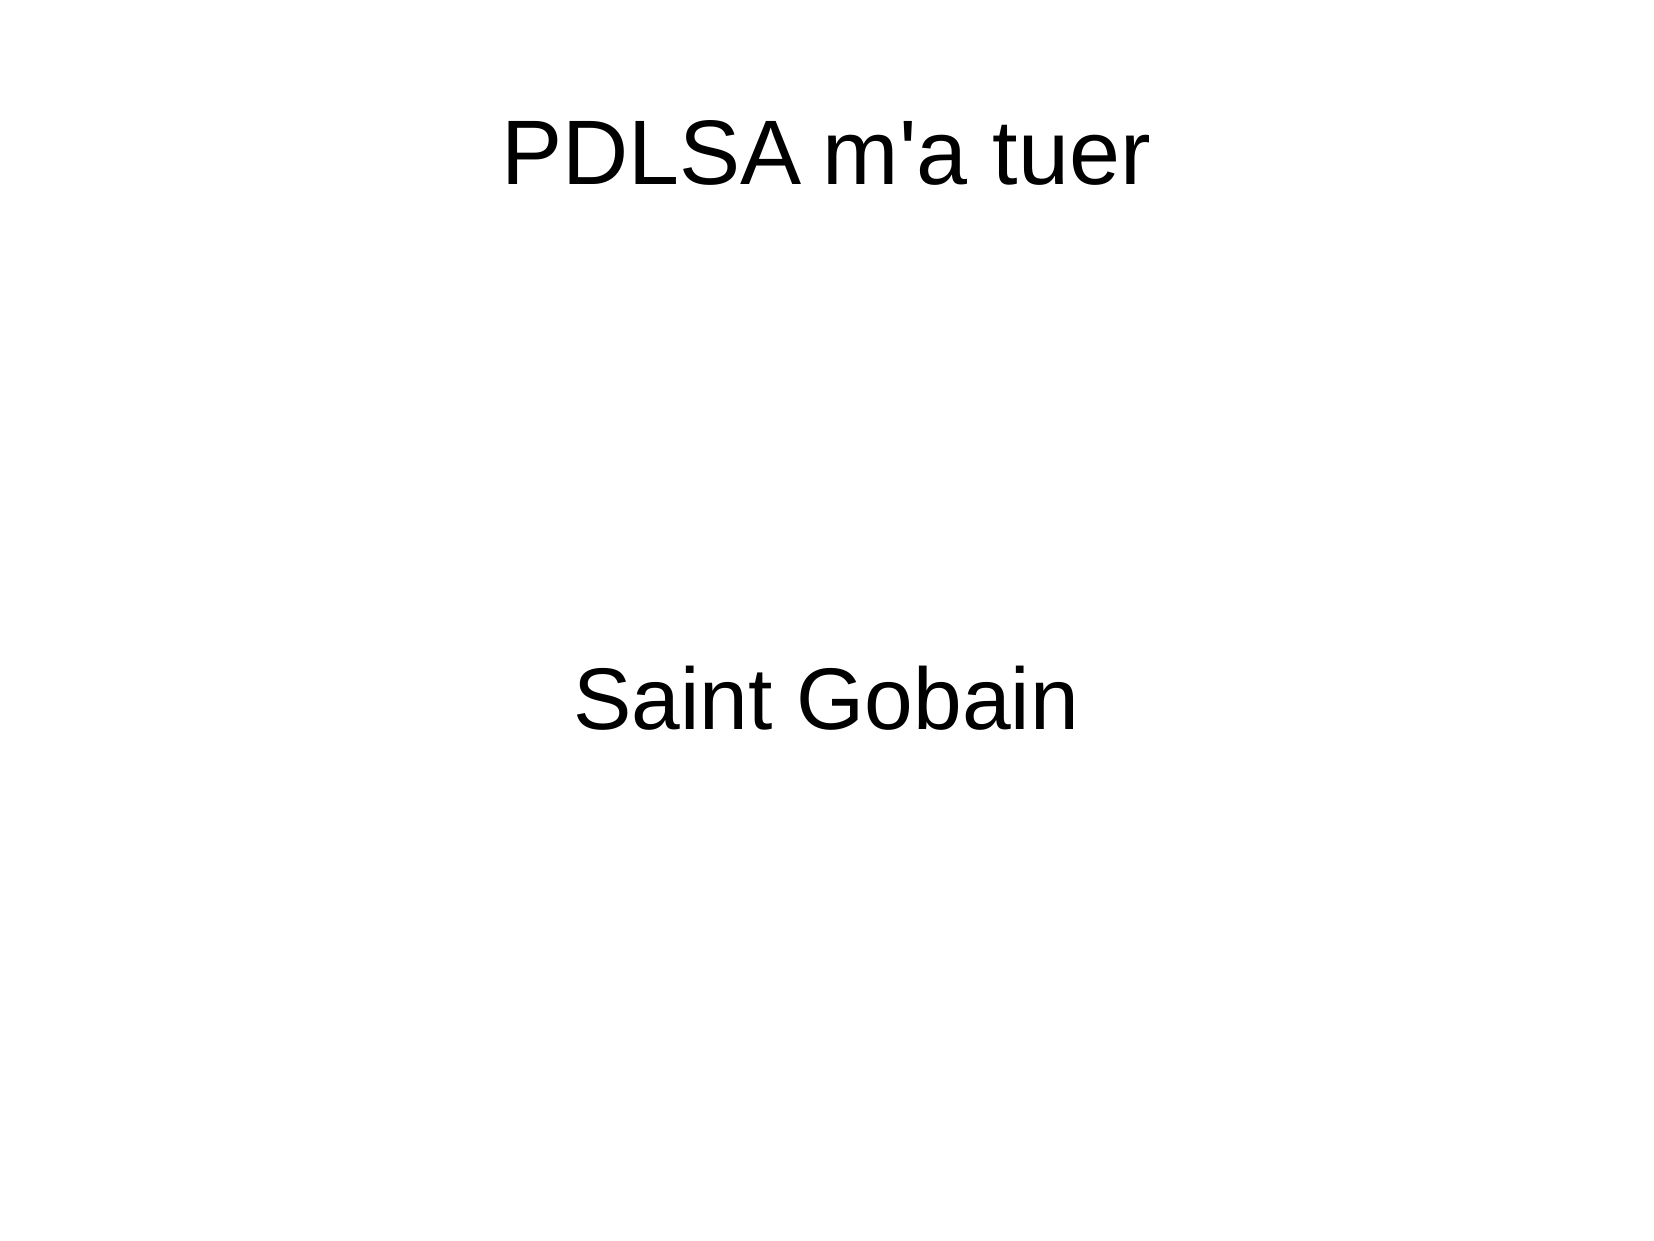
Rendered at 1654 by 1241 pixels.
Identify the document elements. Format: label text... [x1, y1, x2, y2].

subtitle Saint Gobain [82, 297, 1571, 1102]
title PDLSA m'a tuer [82, 56, 1571, 250]
